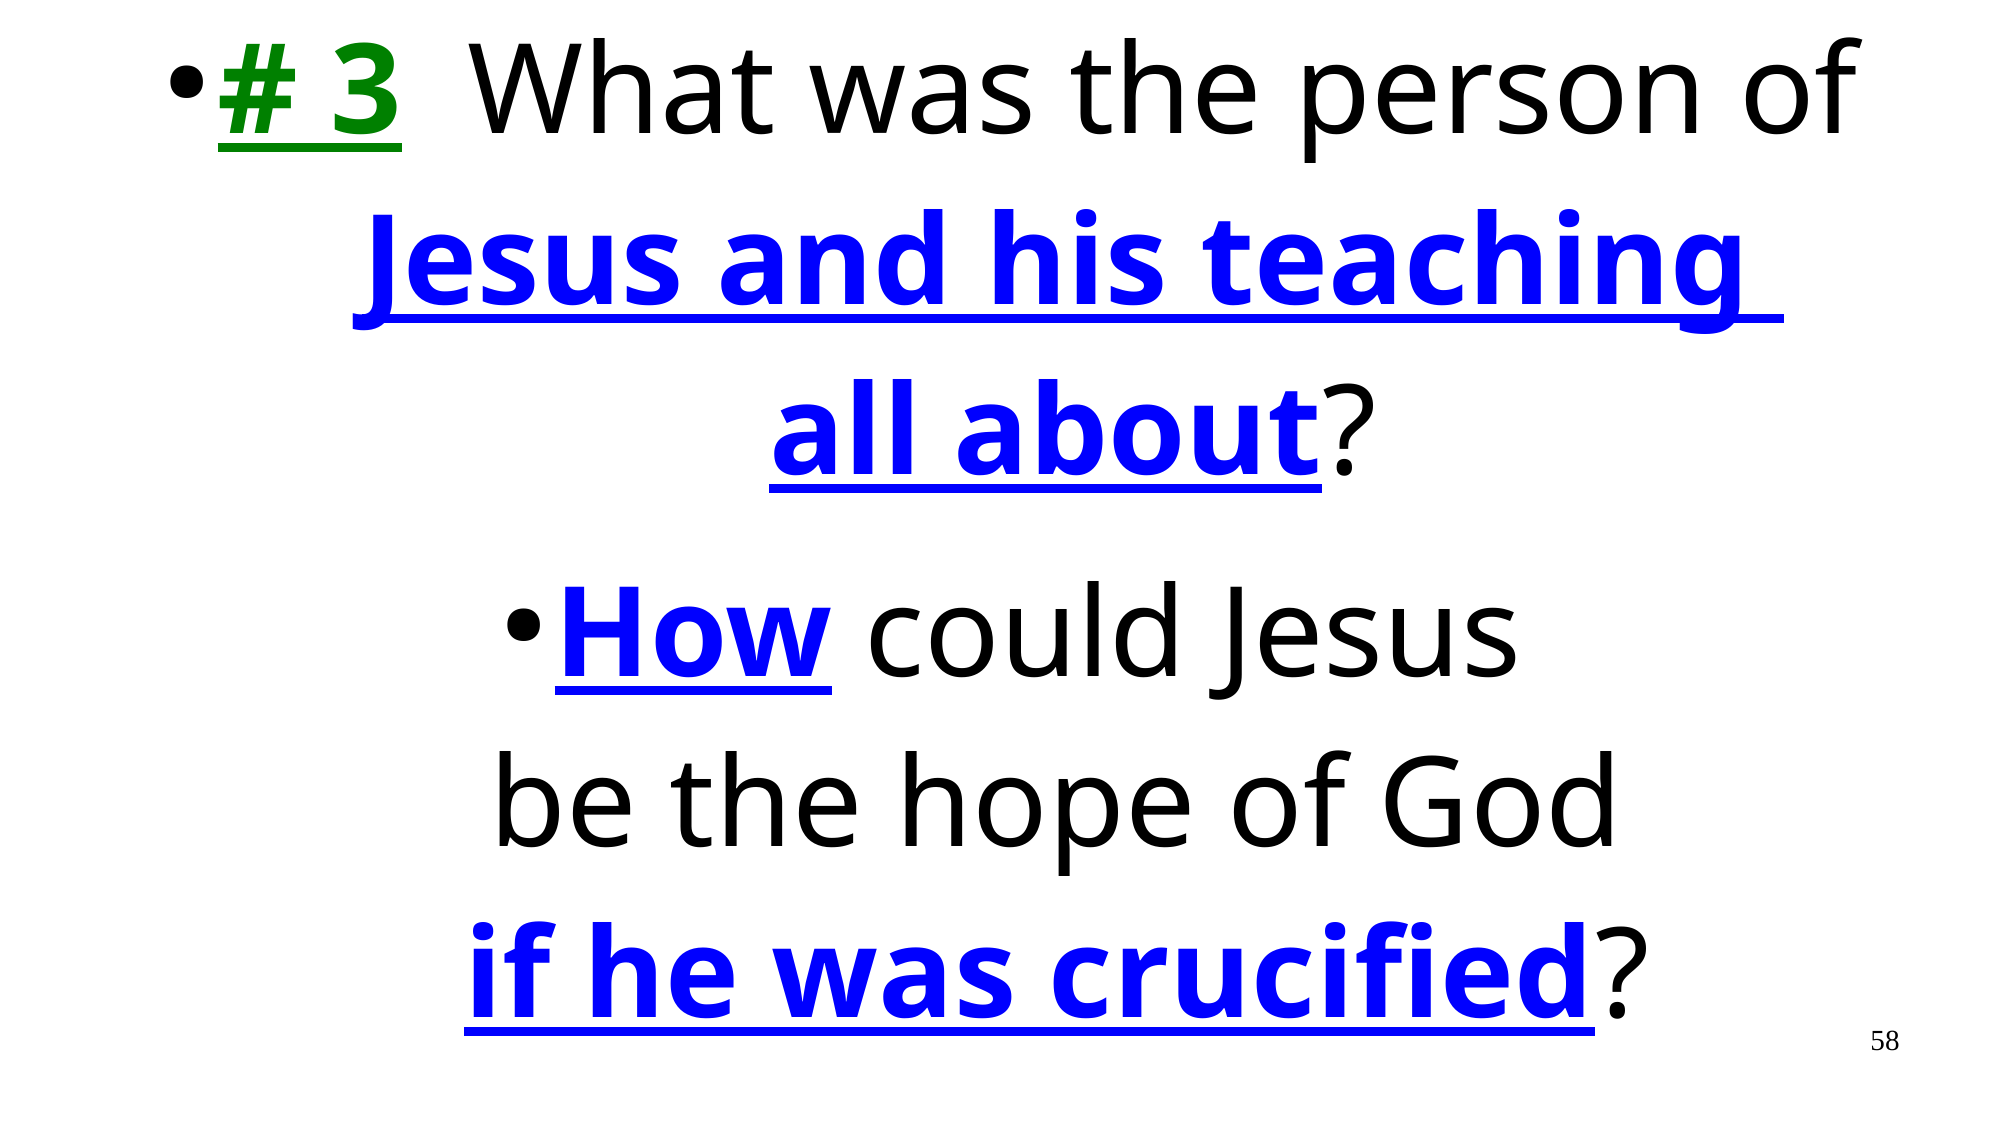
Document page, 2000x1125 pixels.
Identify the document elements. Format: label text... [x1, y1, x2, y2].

list # 3 What was the person of Jesus and his teaching all about? How could Jesus be the hope of God if he was crucified? [0, 0, 1996, 1123]
